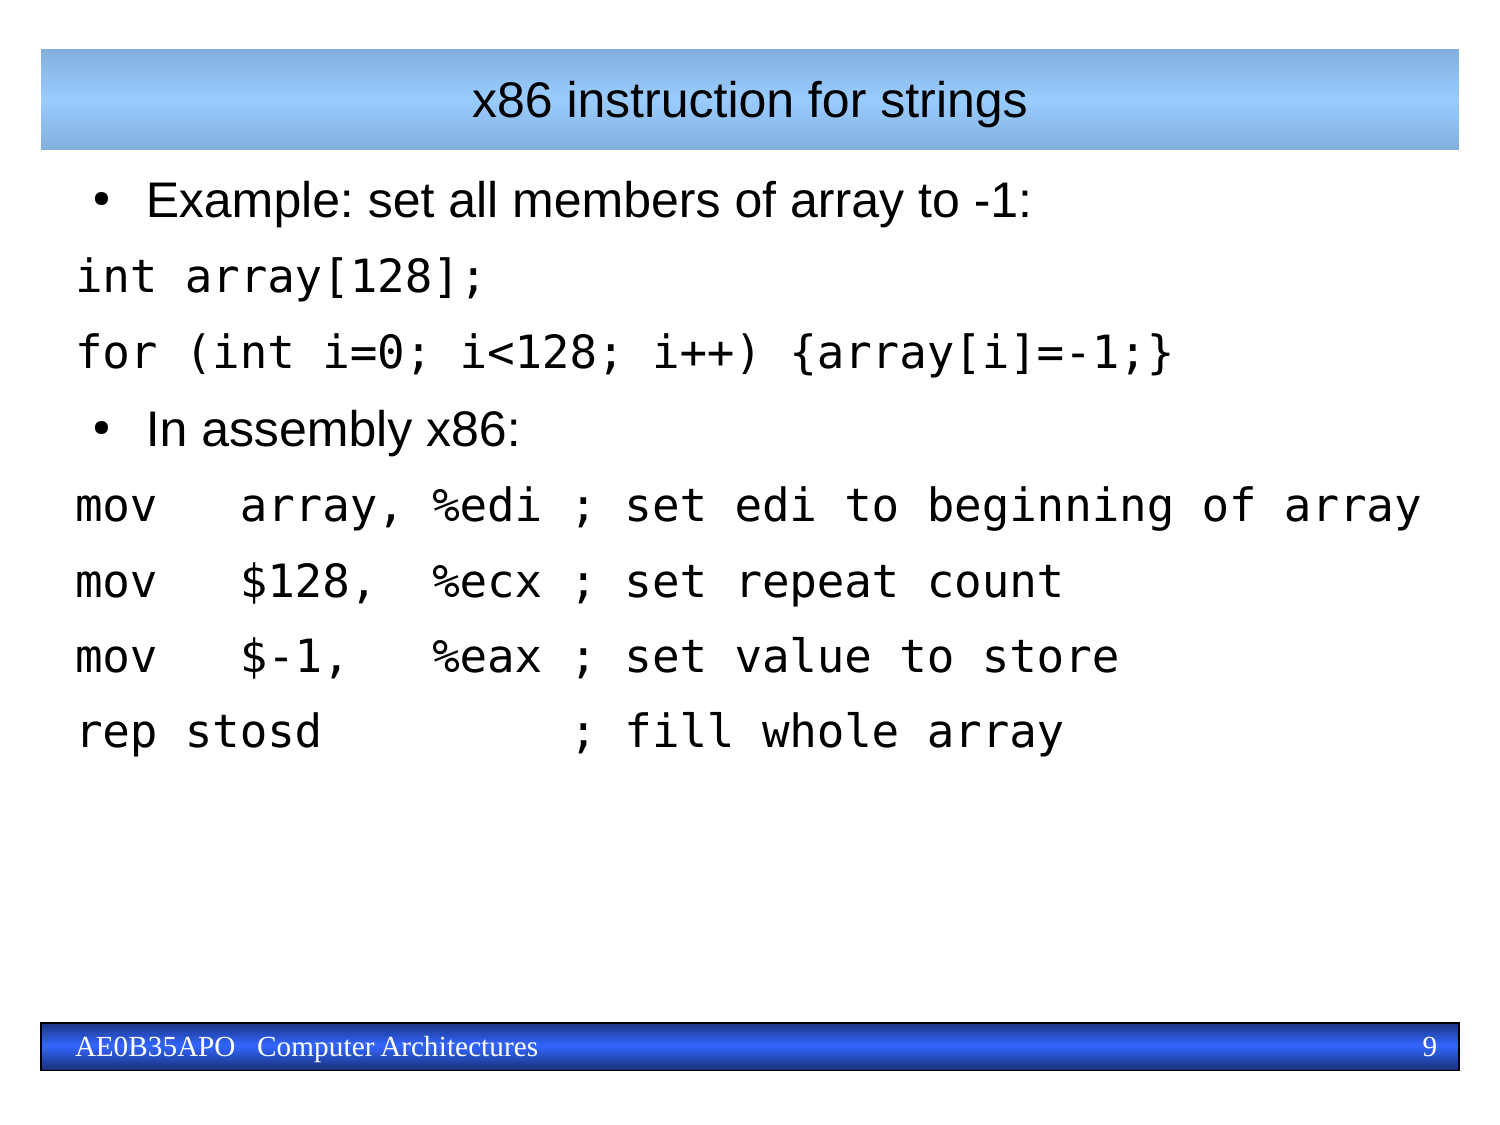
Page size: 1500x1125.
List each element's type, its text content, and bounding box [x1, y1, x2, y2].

list Example: set all members of array to -1: int array[128]; for (int i=0; i<128; i++) {array[i]=-1;} In assembly x86: mov array, %edi ; set edi to beginning of array mov $128, %ecx ; set repeat count mov $-1, %eax ; set value to store rep stosd ; fill whole array [75, 172, 1426, 916]
title x86 instruction for strings [41, 49, 1459, 150]
